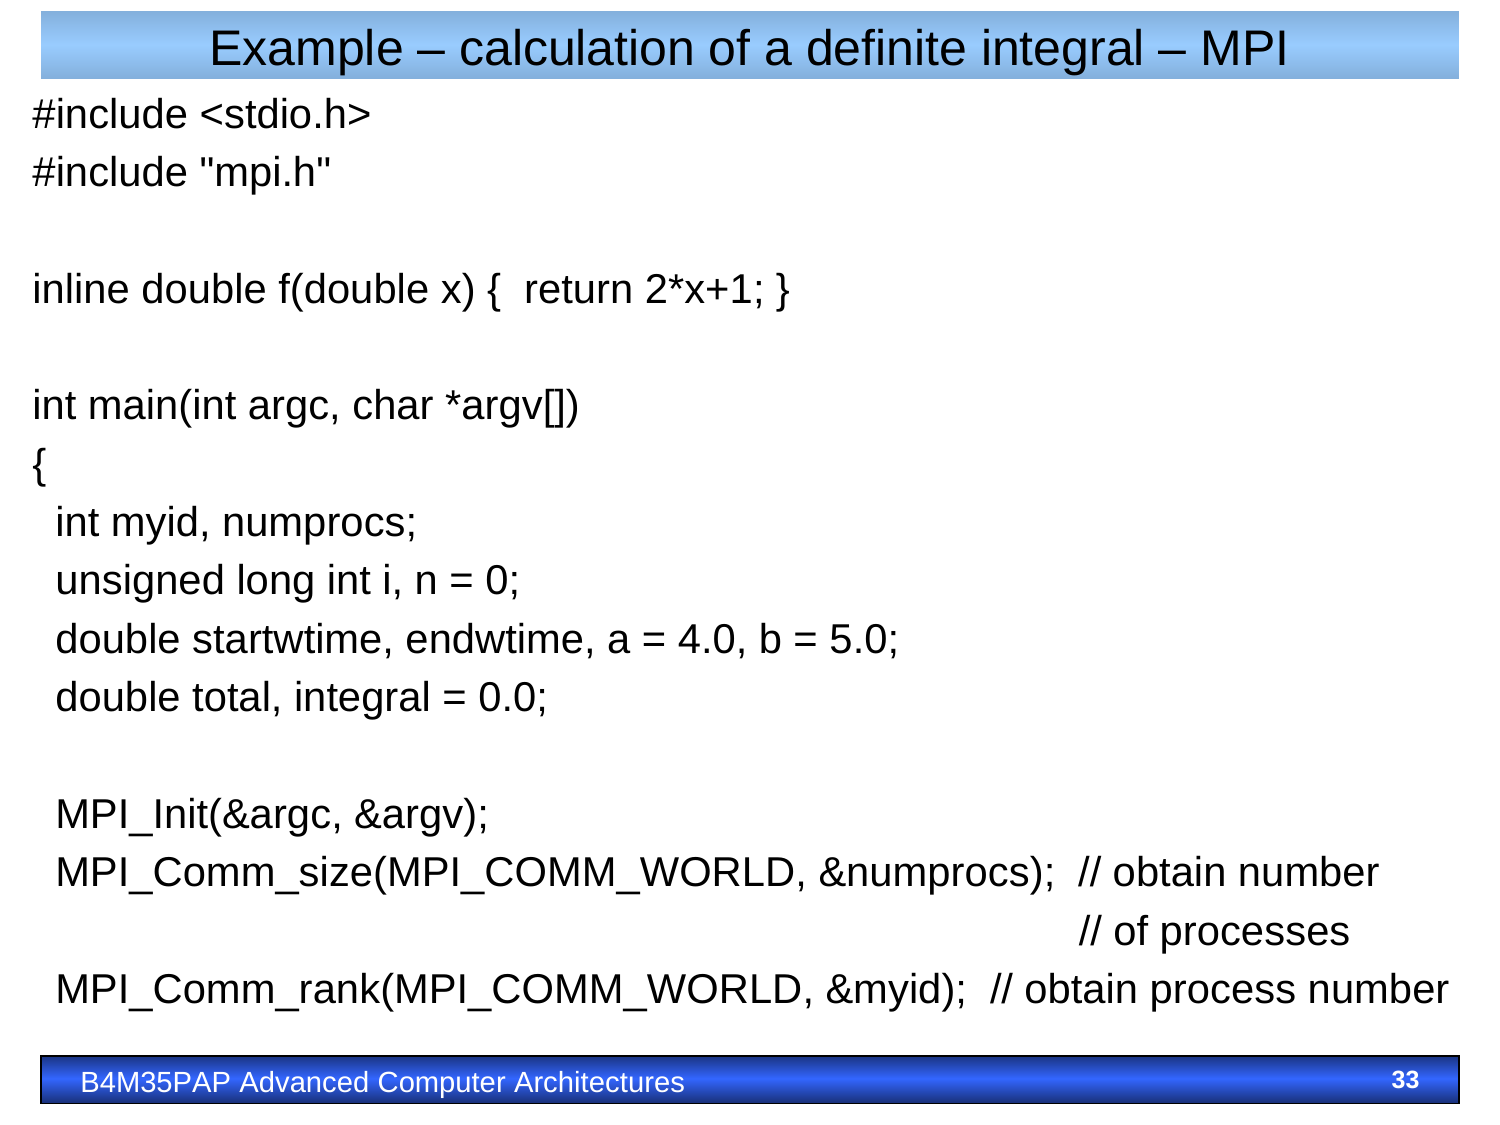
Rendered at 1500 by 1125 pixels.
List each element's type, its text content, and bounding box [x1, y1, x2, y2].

list #include <stdio.h> #include "mpi.h" inline double f(double x) { return 2*x+1; } int main(int argc, char *argv[]) { int myid, numprocs; unsigned long int i, n = 0; double startwtime, endwtime, a = 4.0, b = 5.0; double total, integral = 0.0; MPI_Init(&argc, &argv); MPI_Comm_size(MPI_COMM_WORLD, &numprocs); // obtain number // of processes MPI_Comm_rank(MPI_COMM_WORLD, &myid); // obtain process number [17, 78, 1500, 1000]
title Example – calculation of a definite integral – MPI [41, 11, 1459, 78]
